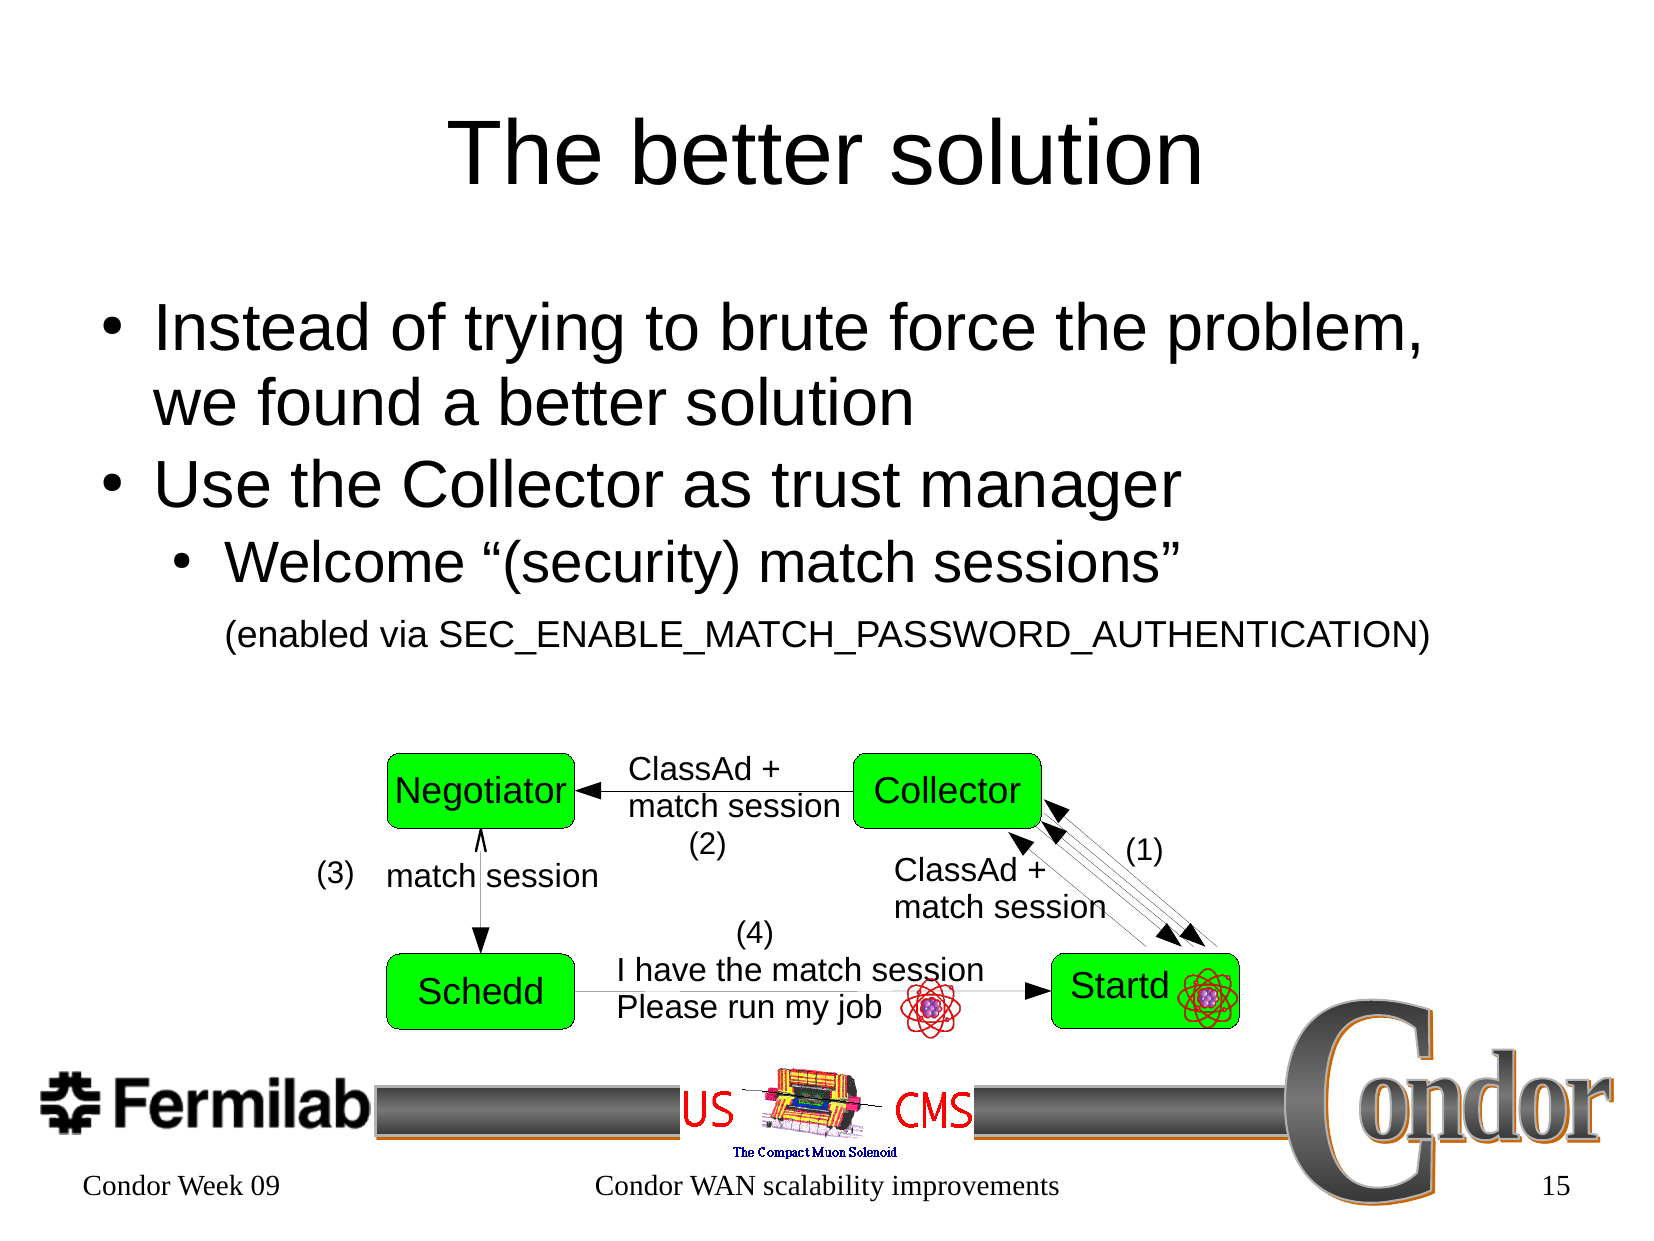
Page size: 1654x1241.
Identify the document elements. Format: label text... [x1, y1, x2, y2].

text_box (1) [1110, 824, 1199, 875]
text_box ClassAd + match session [879, 843, 1122, 933]
title The better solution [82, 49, 1571, 257]
text_box (4) [721, 907, 809, 958]
text_box ClassAd + match session [613, 743, 857, 833]
text_box Negotiator [387, 753, 575, 829]
text_box Startd [1051, 953, 1240, 1029]
picture [900, 978, 961, 1039]
text_box Schedd [386, 953, 575, 1030]
text_box (3) [301, 848, 390, 898]
picture [680, 1109, 974, 1159]
text_box match session [371, 849, 615, 902]
picture [40, 1071, 371, 1135]
picture [1177, 968, 1238, 1029]
list Instead of trying to brute force the problem, we found a better solution Use the Collector as trust manager Welcome “(security) match sessions” (enabled via SEC_ENABLE_MATCH_PASSWORD_AUTHENTICATION) [82, 290, 1571, 1109]
text_box (2) [673, 818, 762, 869]
text_box I have the match session Please run my job [601, 944, 1001, 1034]
text_box Collector [857, 753, 1042, 829]
